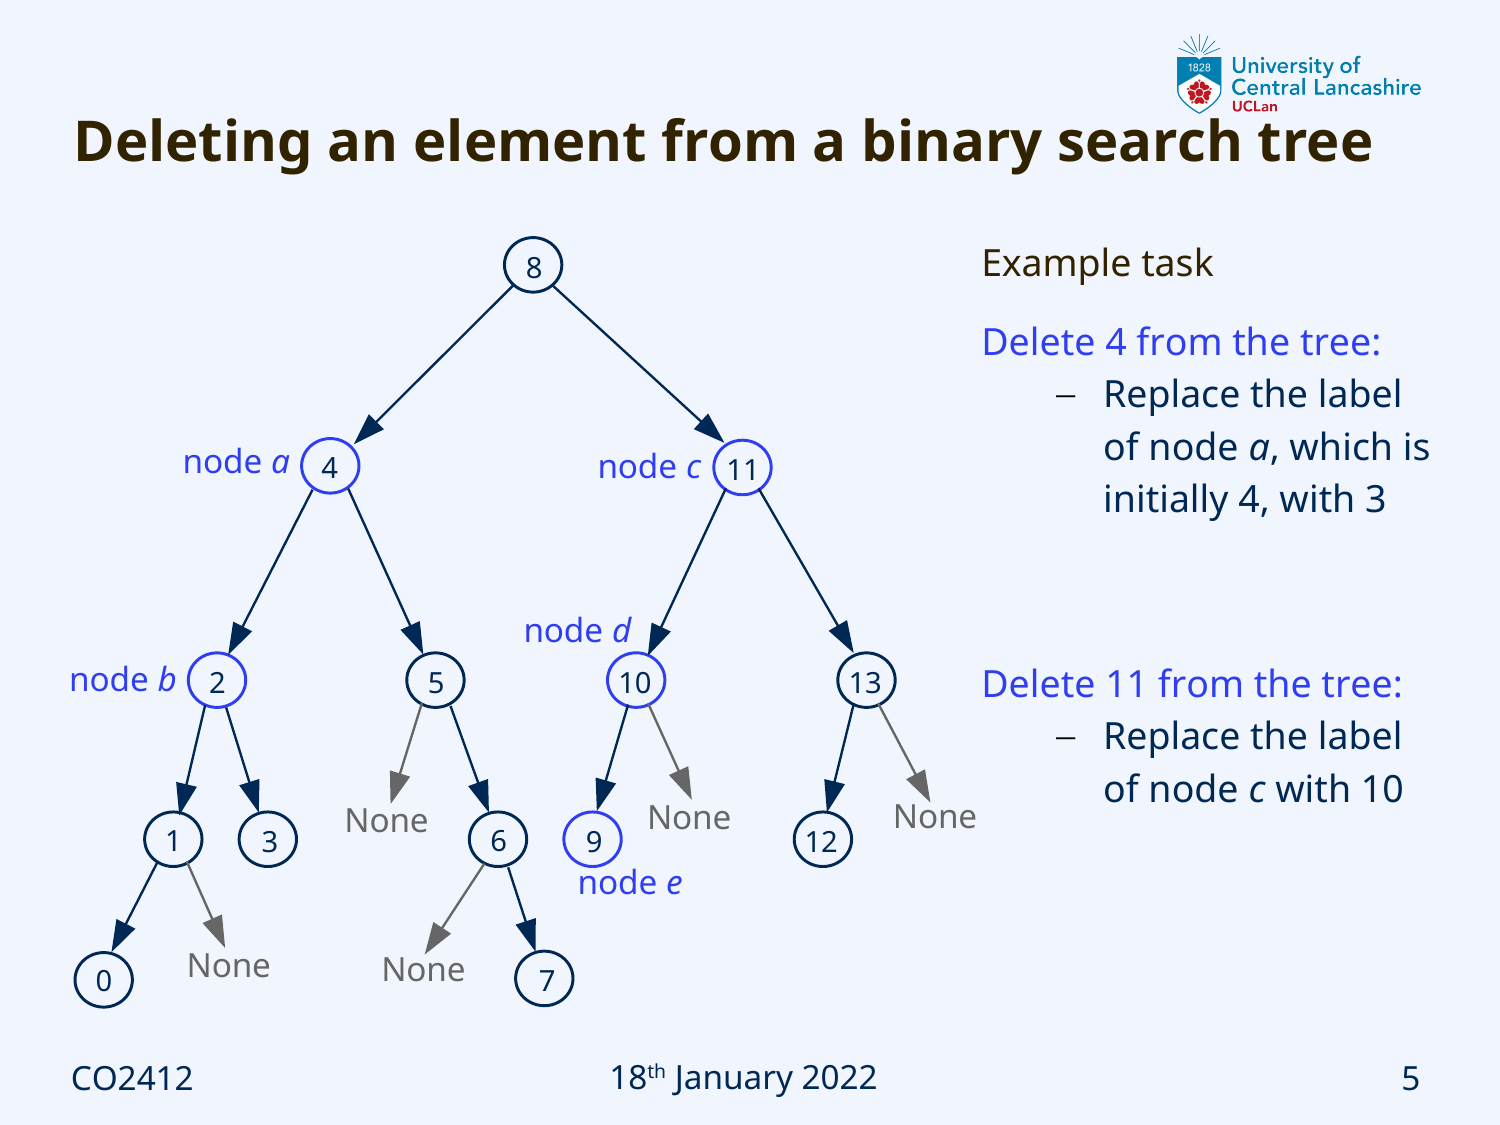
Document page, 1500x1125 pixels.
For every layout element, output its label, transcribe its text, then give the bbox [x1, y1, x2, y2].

text_box 6 [475, 814, 524, 866]
text_box node b [54, 650, 221, 706]
text_box 9 [571, 815, 627, 853]
text_box Example task Delete 4 from the tree: Replace the label of node a, which is initially 4, with 3 Delete 11 from the tree: Replace the label of node c with 10 [966, 223, 1457, 1010]
text_box None [632, 788, 766, 844]
text_box 4 [306, 442, 354, 493]
text_box 7 [524, 955, 572, 1006]
text_box None [329, 791, 463, 847]
text_box 3 [246, 815, 295, 867]
text_box 0 [80, 955, 129, 1006]
text_box None [171, 936, 305, 992]
text_box None [878, 787, 1011, 843]
text_box 8 [511, 242, 559, 292]
text_box node d [508, 602, 675, 660]
text_box 11 [749, 443, 782, 494]
text_box node a [167, 433, 334, 490]
text_box 13 [833, 656, 904, 707]
text_box 10 [603, 660, 674, 707]
text_box 5 [413, 656, 461, 708]
text_box node c [582, 437, 749, 495]
title Deleting an element from a binary search tree [58, 54, 1500, 224]
text_box 1 [150, 814, 198, 866]
text_box 2 [194, 656, 242, 708]
text_box node e [562, 853, 729, 911]
text_box 12 [789, 815, 860, 866]
picture [1177, 34, 1421, 54]
text_box None [366, 940, 500, 996]
